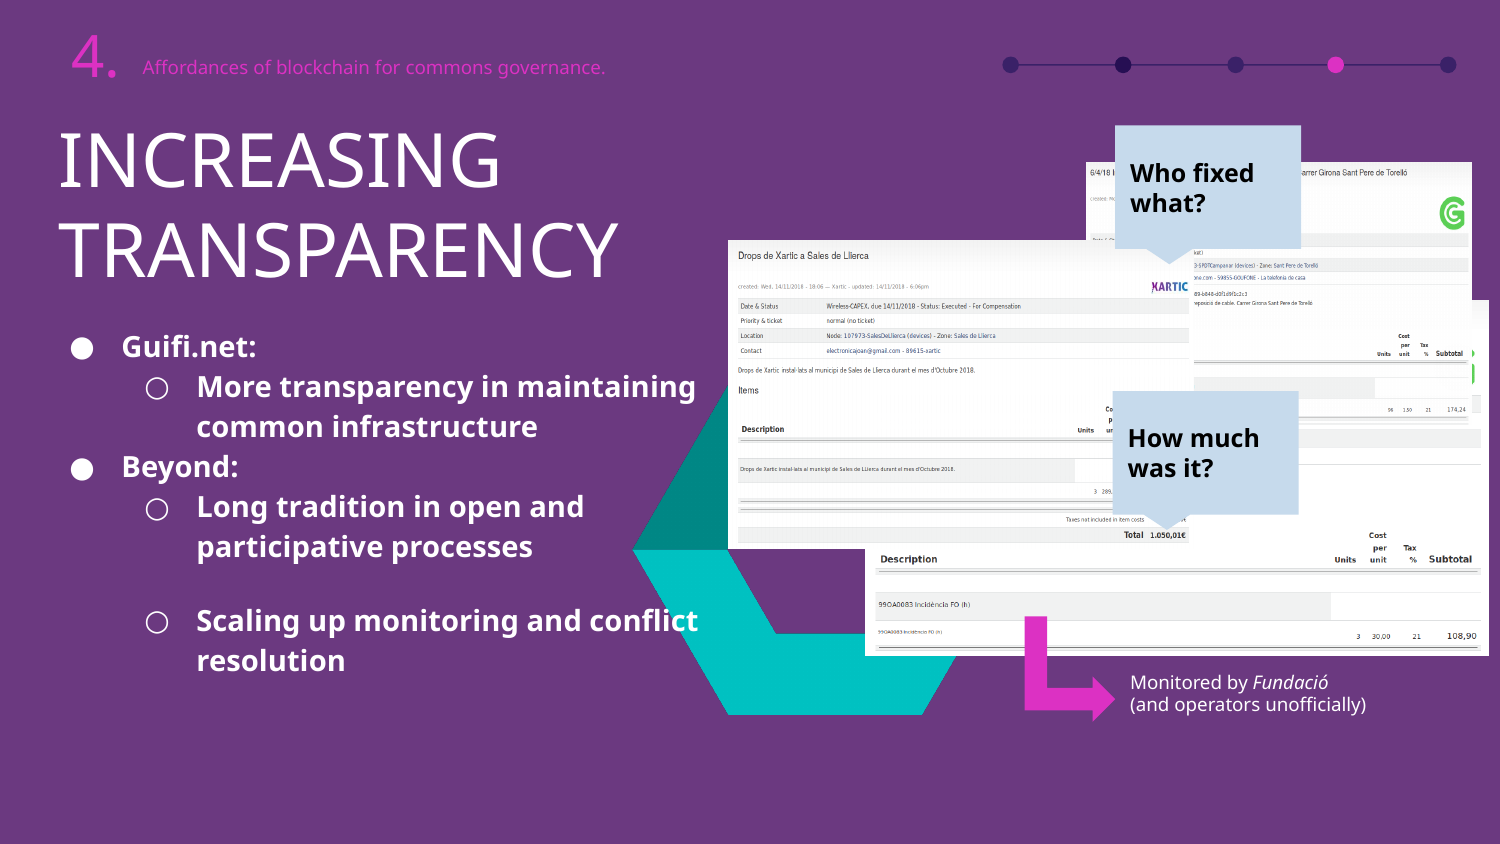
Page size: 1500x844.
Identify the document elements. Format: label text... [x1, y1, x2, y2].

list Guifi.net: More transparency in maintaining common infrastructure Beyond: Long tradition in open and participative processes Scaling up monitoring and conflict resolution [31, 307, 729, 687]
text_box [1327, 56, 1345, 74]
text_box [1002, 56, 1019, 74]
text_box How much was it? [1112, 391, 1299, 530]
text_box Monitored by Fundació (and operators unofficially) [1115, 655, 1489, 729]
text_box Who fixed what? [1115, 125, 1302, 265]
picture [632, 162, 1489, 715]
text_box [1439, 56, 1457, 74]
text_box Affordances of blockchain for commons governance. [127, 40, 987, 89]
text_box [1227, 56, 1244, 74]
text_box INCREASING TRANSPARENCY [43, 97, 987, 211]
text_box 4. [56, 4, 165, 111]
text_box [1114, 56, 1132, 74]
text_box [1024, 616, 1116, 722]
